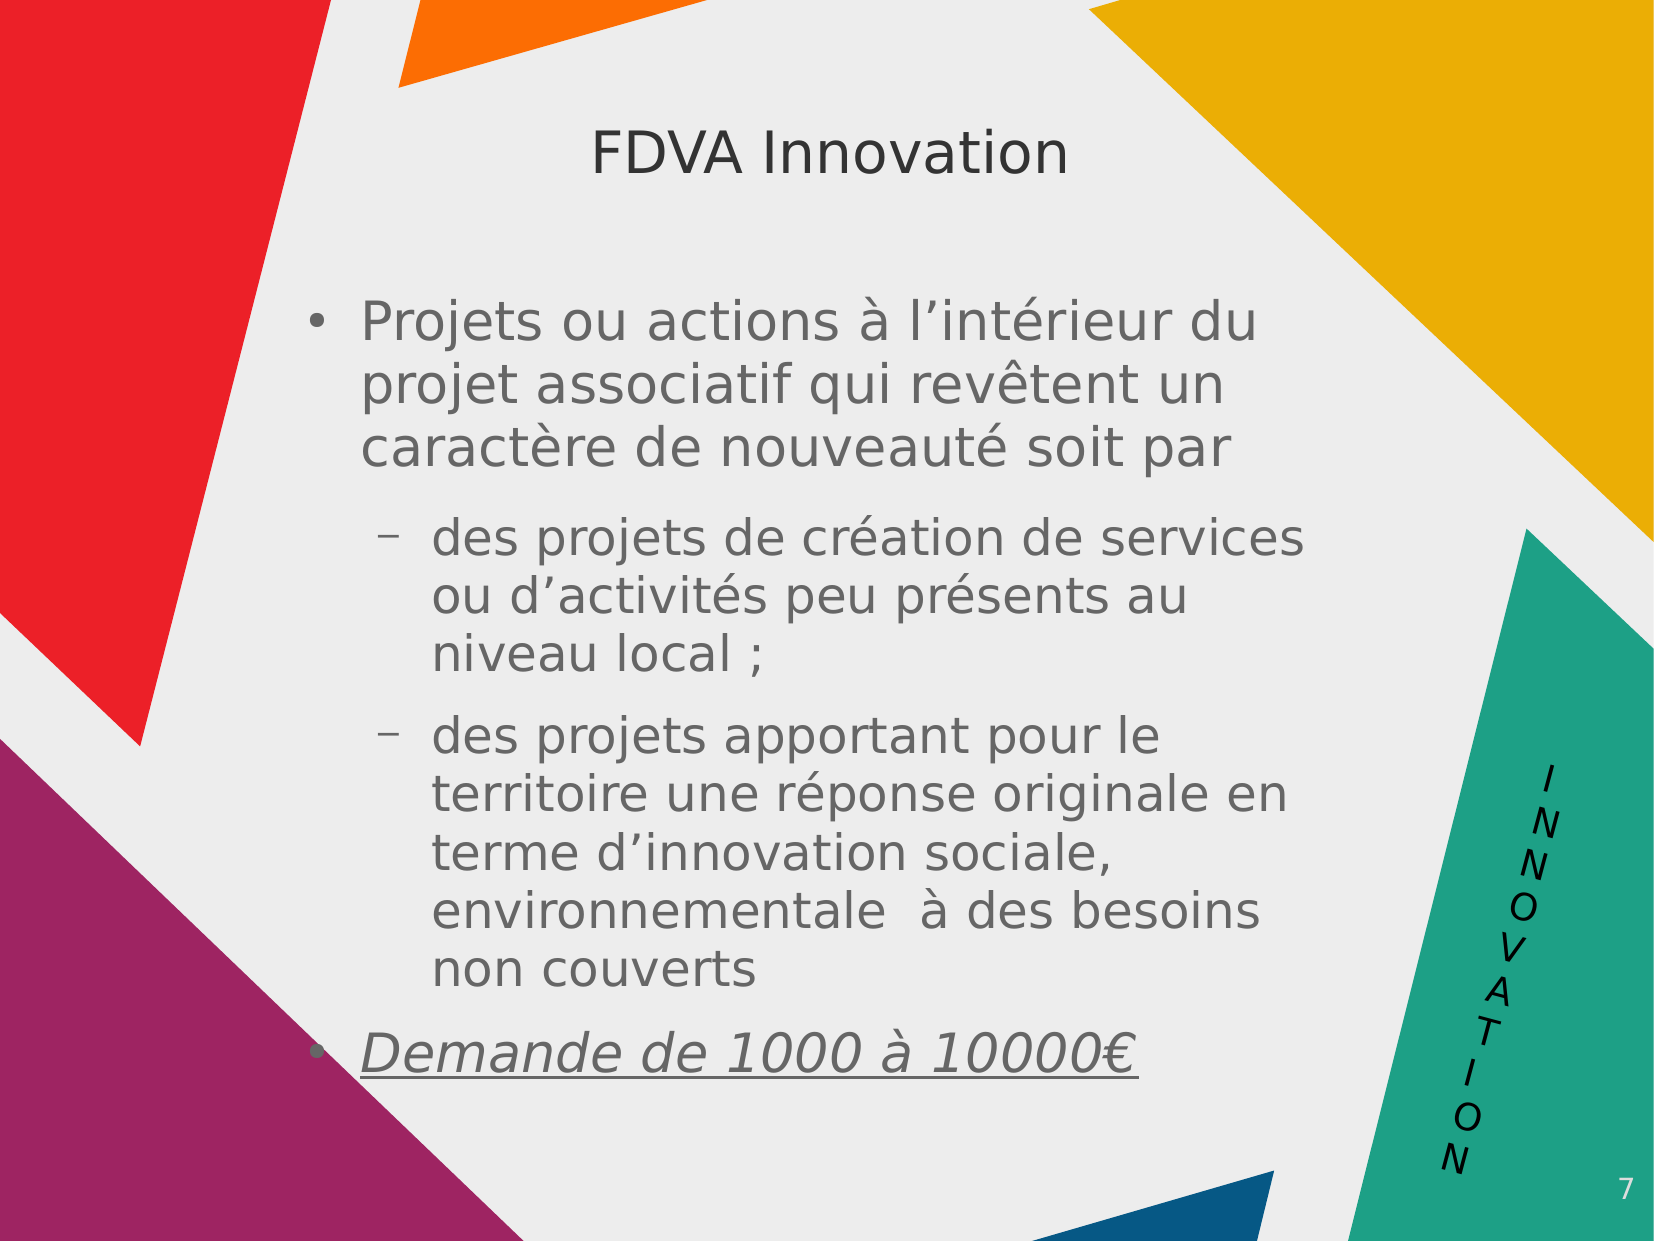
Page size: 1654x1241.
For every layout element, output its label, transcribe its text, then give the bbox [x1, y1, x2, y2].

list Projets ou actions à l’intérieur du projet associatif qui revêtent un caractère de nouveauté soit par des projets de création de services ou d’activités peu présents au niveau local ; des projets apportant pour le territoire une réponse originale en terme d’innovation sociale, environnementale à des besoins non couverts Demande de 1000 à 10000€ [289, 290, 1372, 1090]
title FDVA Innovation [289, 49, 1372, 257]
text_box INNOVATION [1420, 745, 1583, 1193]
